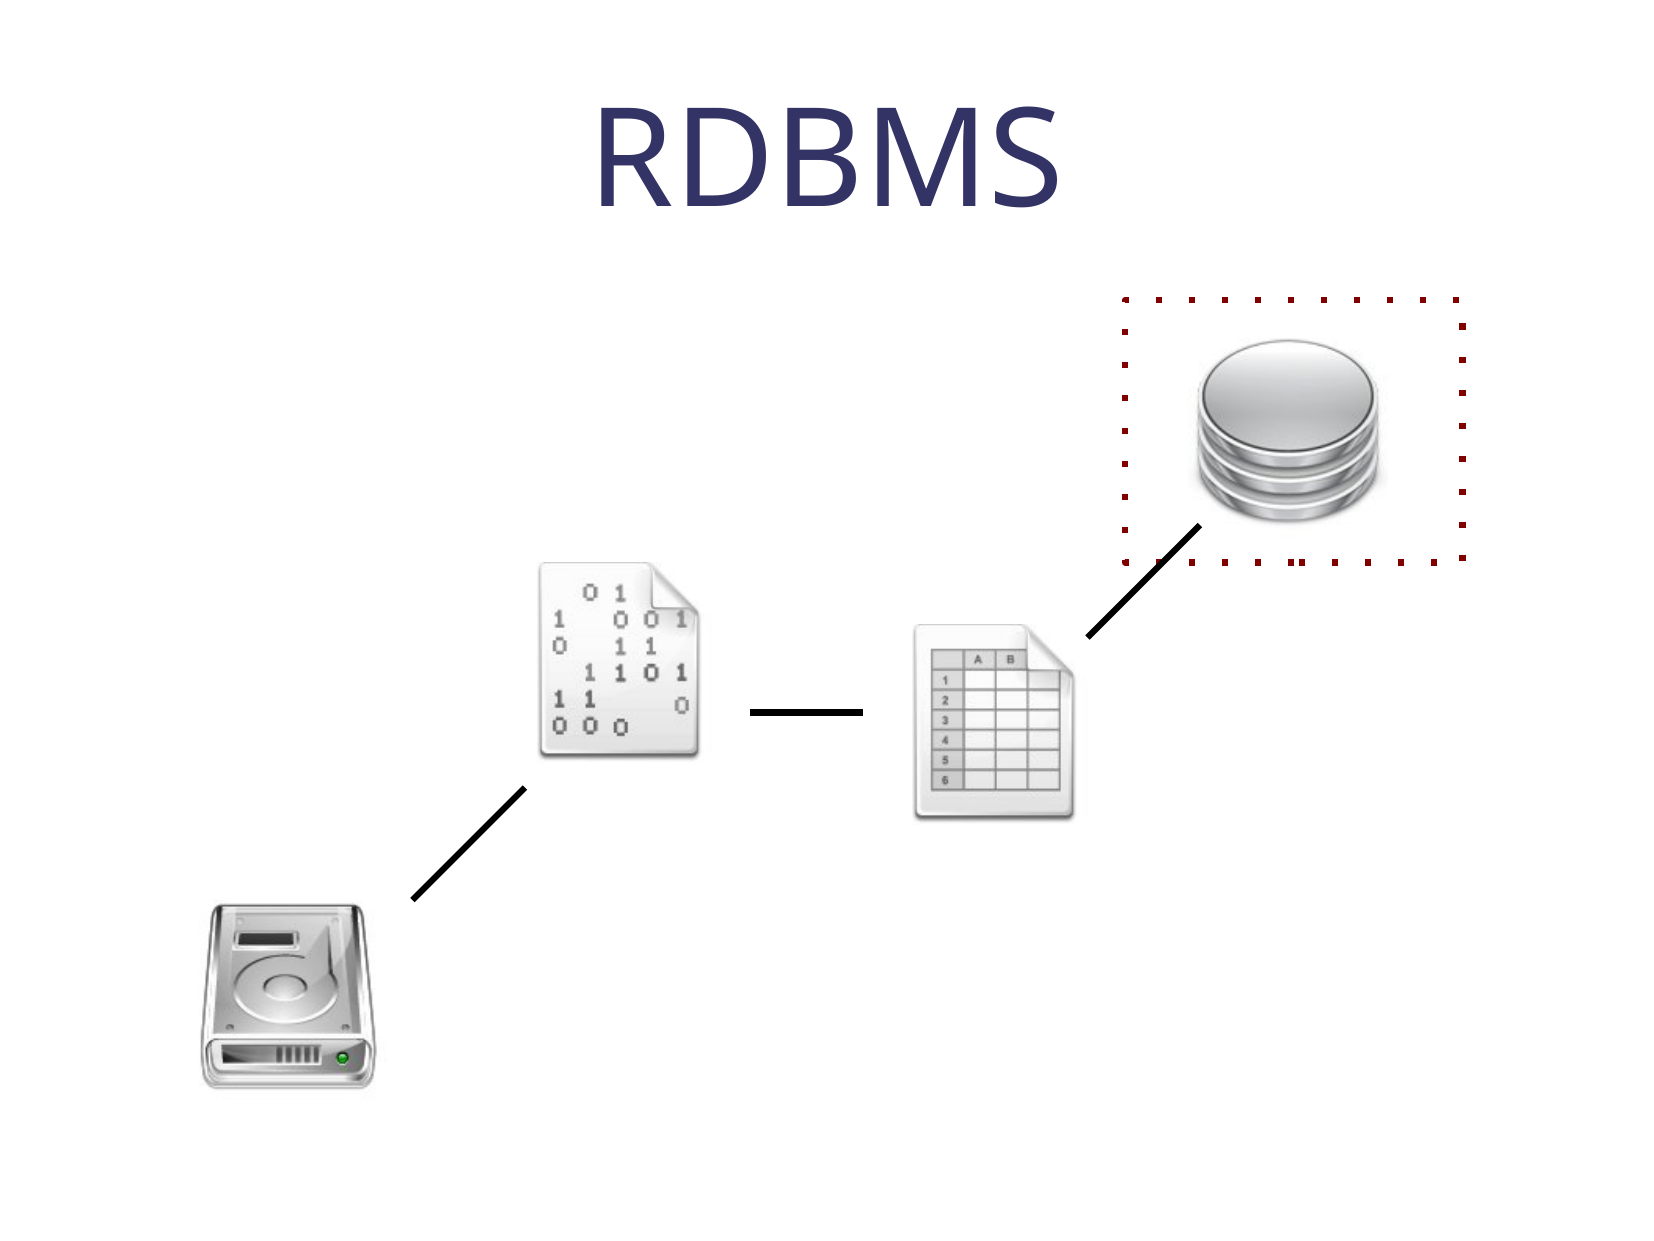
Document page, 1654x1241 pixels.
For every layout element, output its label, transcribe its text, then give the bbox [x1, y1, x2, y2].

picture [187, 899, 388, 1100]
picture [1187, 337, 1388, 538]
picture [525, 562, 725, 763]
title RDBMS [82, 56, 1571, 250]
picture [900, 624, 1100, 826]
